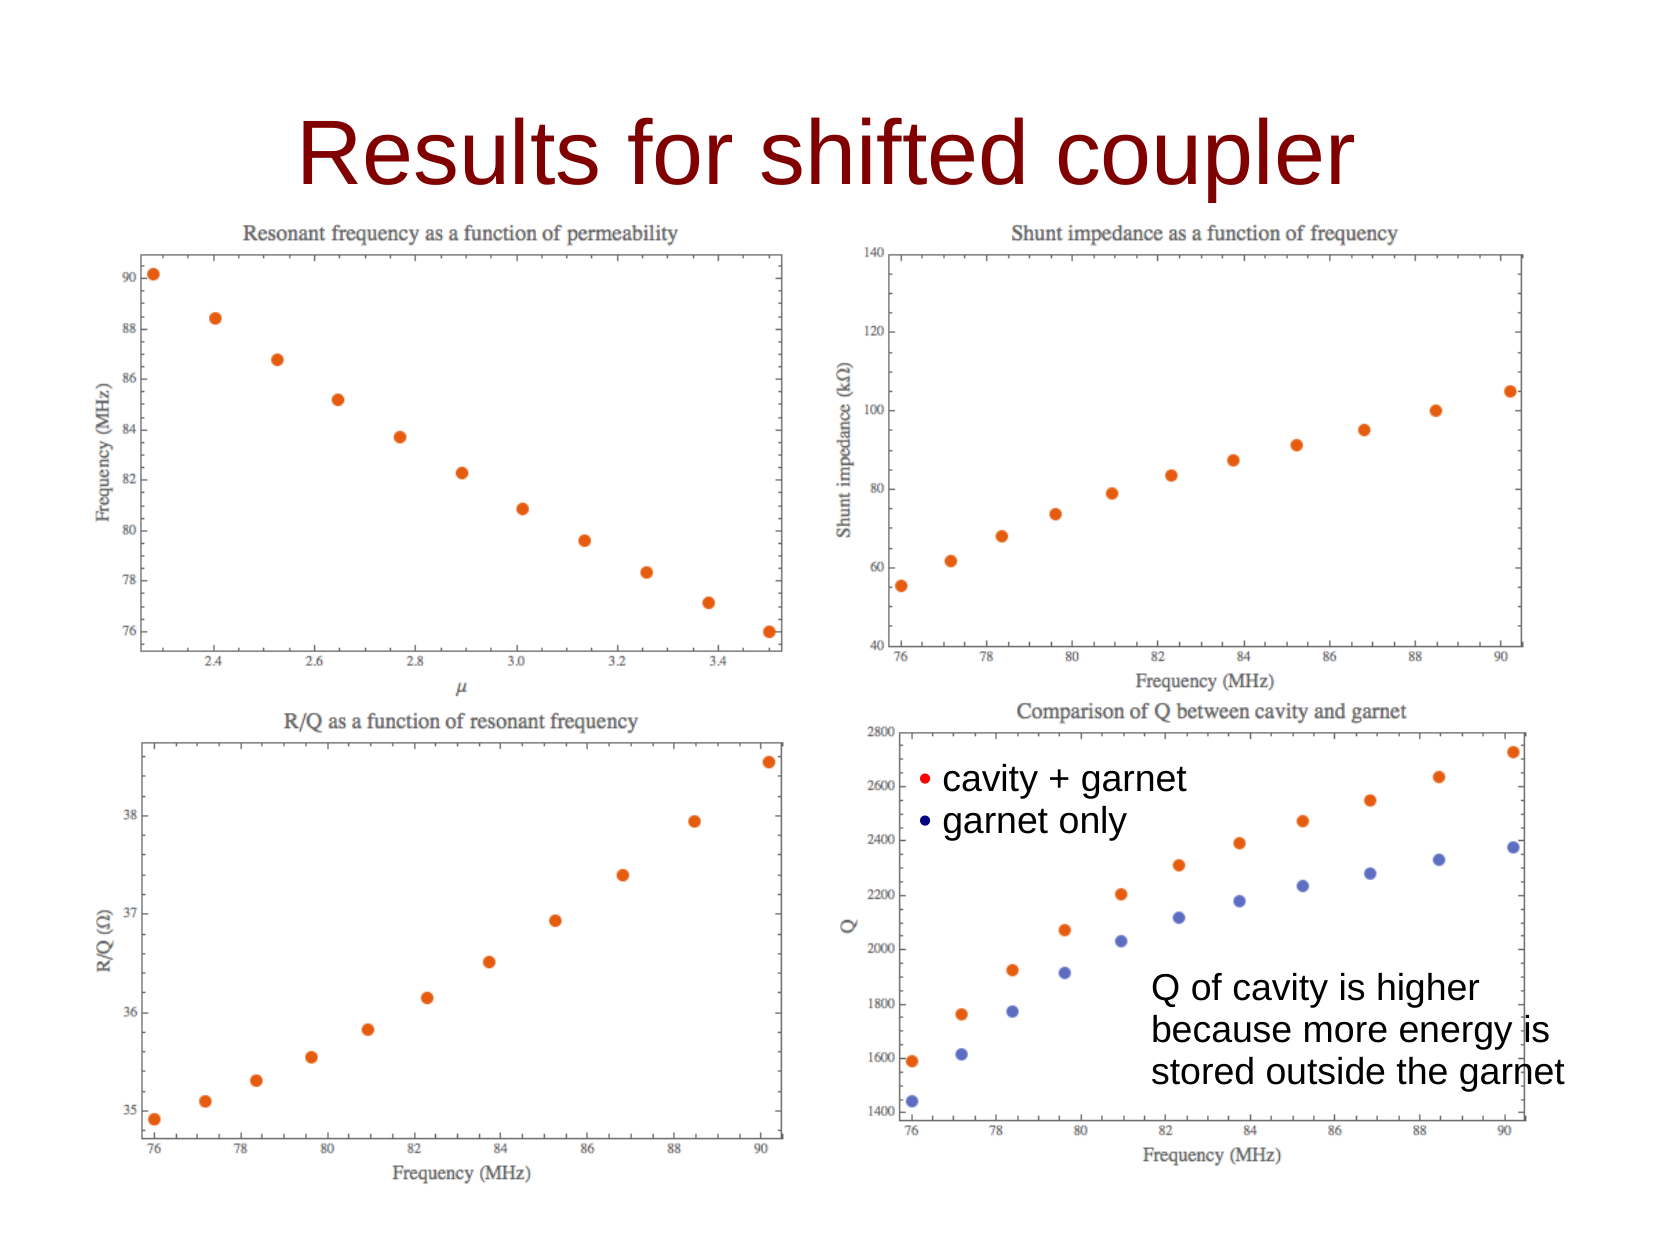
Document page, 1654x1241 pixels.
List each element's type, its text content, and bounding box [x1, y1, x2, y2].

picture [95, 224, 784, 699]
picture [840, 702, 1528, 1167]
picture [836, 224, 1525, 693]
picture [96, 712, 785, 1185]
text_box • cavity + garnet • garnet only [903, 750, 1260, 852]
text_box Q of cavity is higher because more energy is stored outside the garnet [1136, 959, 1609, 1141]
title Results for shifted coupler [82, 49, 1571, 257]
